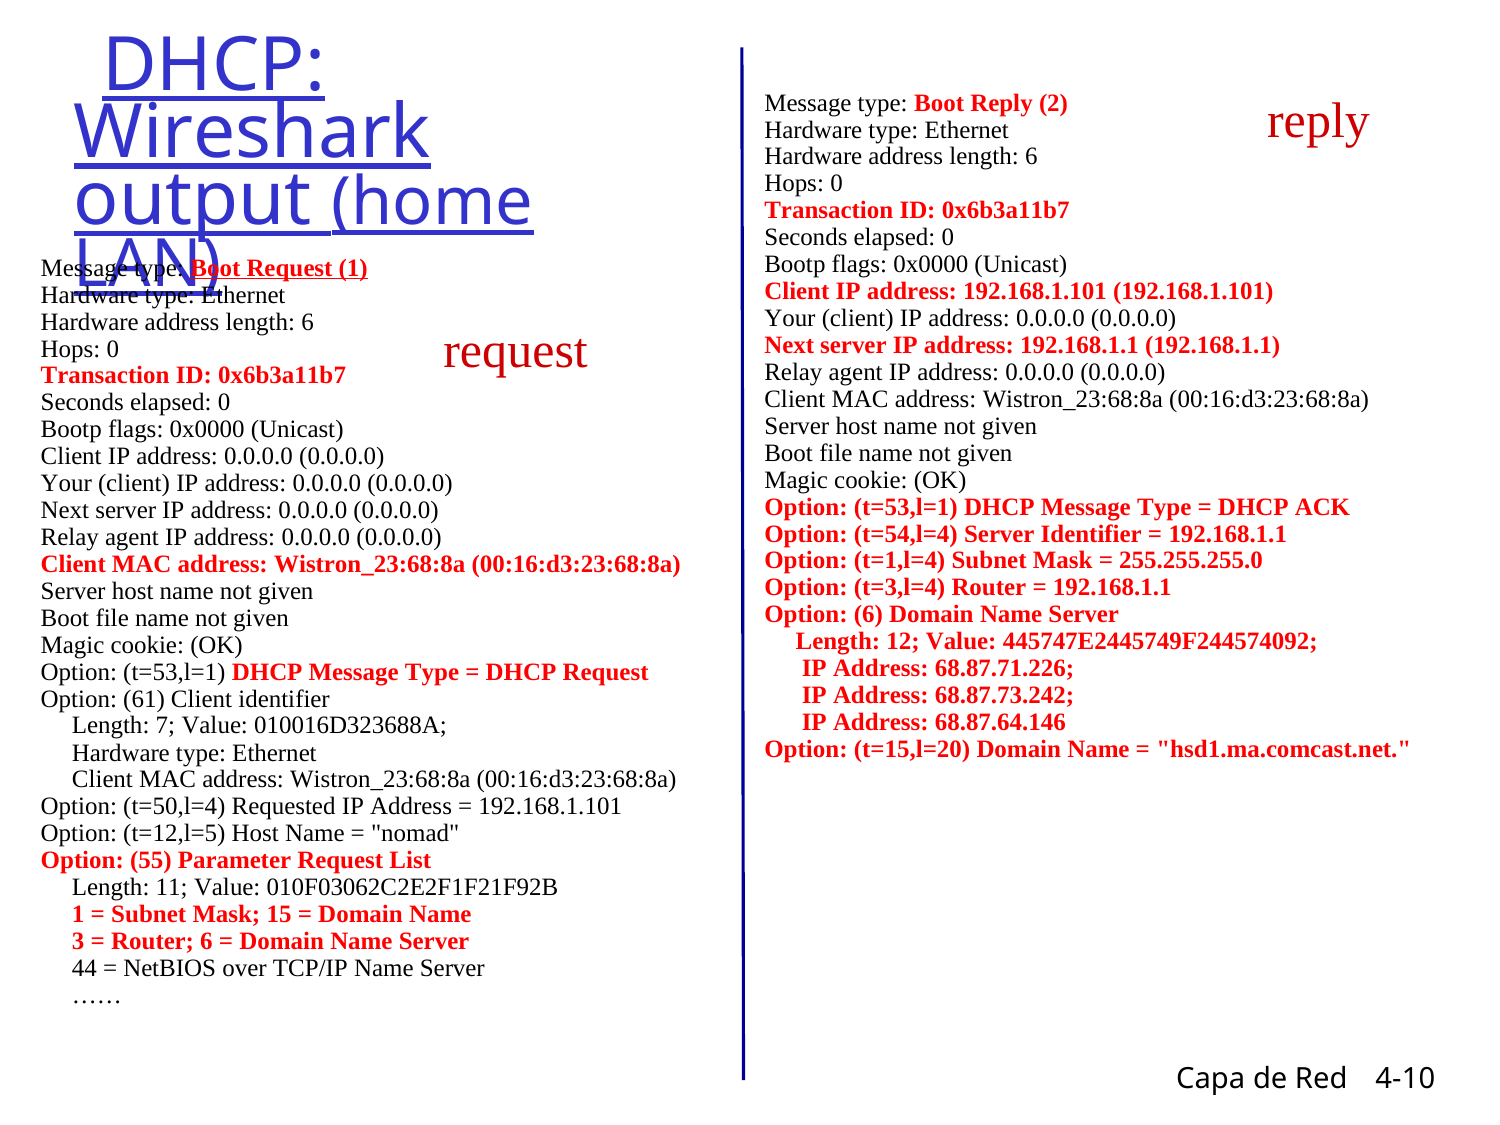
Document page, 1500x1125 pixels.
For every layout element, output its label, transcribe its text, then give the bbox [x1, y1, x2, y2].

text_box request [428, 309, 603, 385]
text_box Message type: Boot Reply (2) Hardware type: Ethernet Hardware address length: 6 Hops: 0 Transaction ID: 0x6b3a11b7 Seconds elapsed: 0 Bootp flags: 0x0000 (Unicast) Client IP address: 192.168.1.101 (192.168.1.101) Your (client) IP address: 0.0.0.0 (0.0.0.0) Next server IP address: 192.168.1.1 (192.168.1.1) Relay agent IP address: 0.0.0.0 (0.0.0.0) Client MAC address: Wistron_23:68:8a (00:16:d3:23:68:8a) Server host name not given Boot file name not given Magic cookie: (OK) Option: (t=53,l=1) DHCP Message Type = DHCP ACK Option: (t=54,l=4) Server Identifier = 192.168.1.1 Option: (t=1,l=4) Subnet Mask = 255.255.255.0 Option: (t=3,l=4) Router = 192.168.1.1 Option: (6) Domain Name Server Length: 12; Value: 445747E2445749F244574092; IP Address: 68.87.71.226; IP Address: 68.87.73.242; IP Address: 68.87.64.146 Option: (t=15,l=20) Domain Name = "hsd1.ma.comcast.net." [749, 81, 1428, 798]
text_box Message type: Boot Request (1) Hardware type: Ethernet Hardware address length: 6 Hops: 0 Transaction ID: 0x6b3a11b7 Seconds elapsed: 0 Bootp flags: 0x0000 (Unicast) Client IP address: 0.0.0.0 (0.0.0.0) Your (client) IP address: 0.0.0.0 (0.0.0.0) Next server IP address: 0.0.0.0 (0.0.0.0) Relay agent IP address: 0.0.0.0 (0.0.0.0) Client MAC address: Wistron_23:68:8a (00:16:d3:23:68:8a) Server host name not given Boot file name not given Magic cookie: (OK) Option: (t=53,l=1) DHCP Message Type = DHCP Request Option: (61) Client identifier Length: 7; Value: 010016D323688A; Hardware type: Ethernet Client MAC address: Wistron_23:68:8a (00:16:d3:23:68:8a) Option: (t=50,l=4) Requested IP Address = 192.168.1.101 Option: (t=12,l=5) Host Name = "nomad" Option: (55) Parameter Request List Length: 11; Value: 010F03062C2E2F1F21F92B 1 = Subnet Mask; 15 = Domain Name 3 = Router; 6 = Domain Name Server 44 = NetBIOS over TCP/IP Name Server …… [25, 247, 697, 1017]
text_box reply [1252, 79, 1386, 156]
title DHCP: Wireshark output (home LAN) [58, 28, 667, 217]
